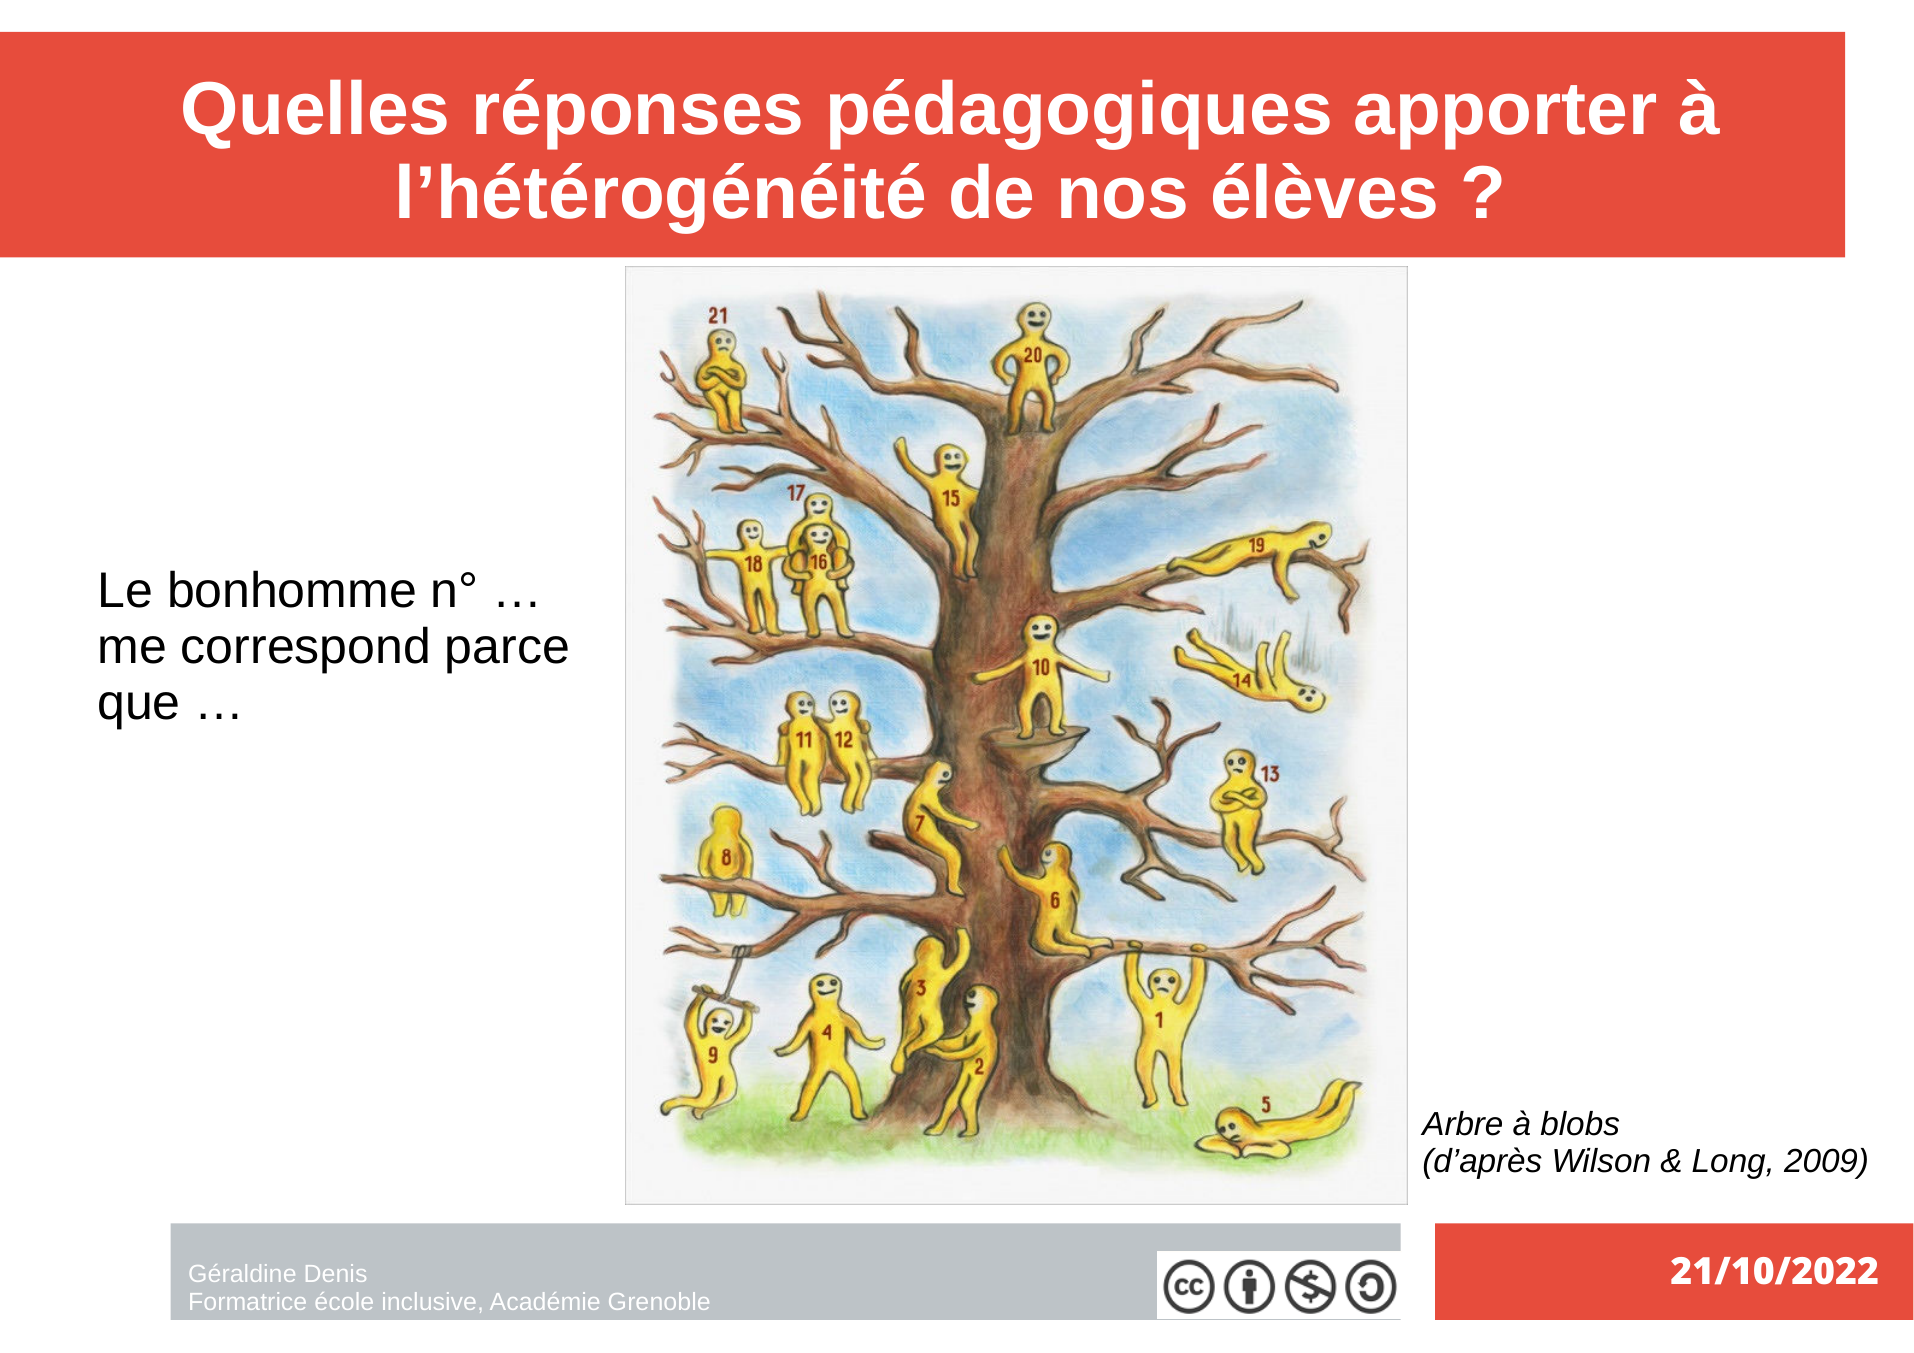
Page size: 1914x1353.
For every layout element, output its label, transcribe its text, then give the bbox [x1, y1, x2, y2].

text_box Géraldine Denis Formatrice école inclusive, Académie Grenoble [173, 1251, 745, 1351]
picture [1157, 1251, 1402, 1319]
text_box Arbre à blobs (d’après Wilson & Long, 2009) [1407, 1098, 1902, 1240]
picture [625, 266, 1408, 1205]
text_box Quelles réponses pédagogiques apporter à l’hétérogénéité de nos élèves ? [82, 59, 1819, 242]
text_box Le bonhomme n° … me correspond parce que … [82, 555, 603, 793]
